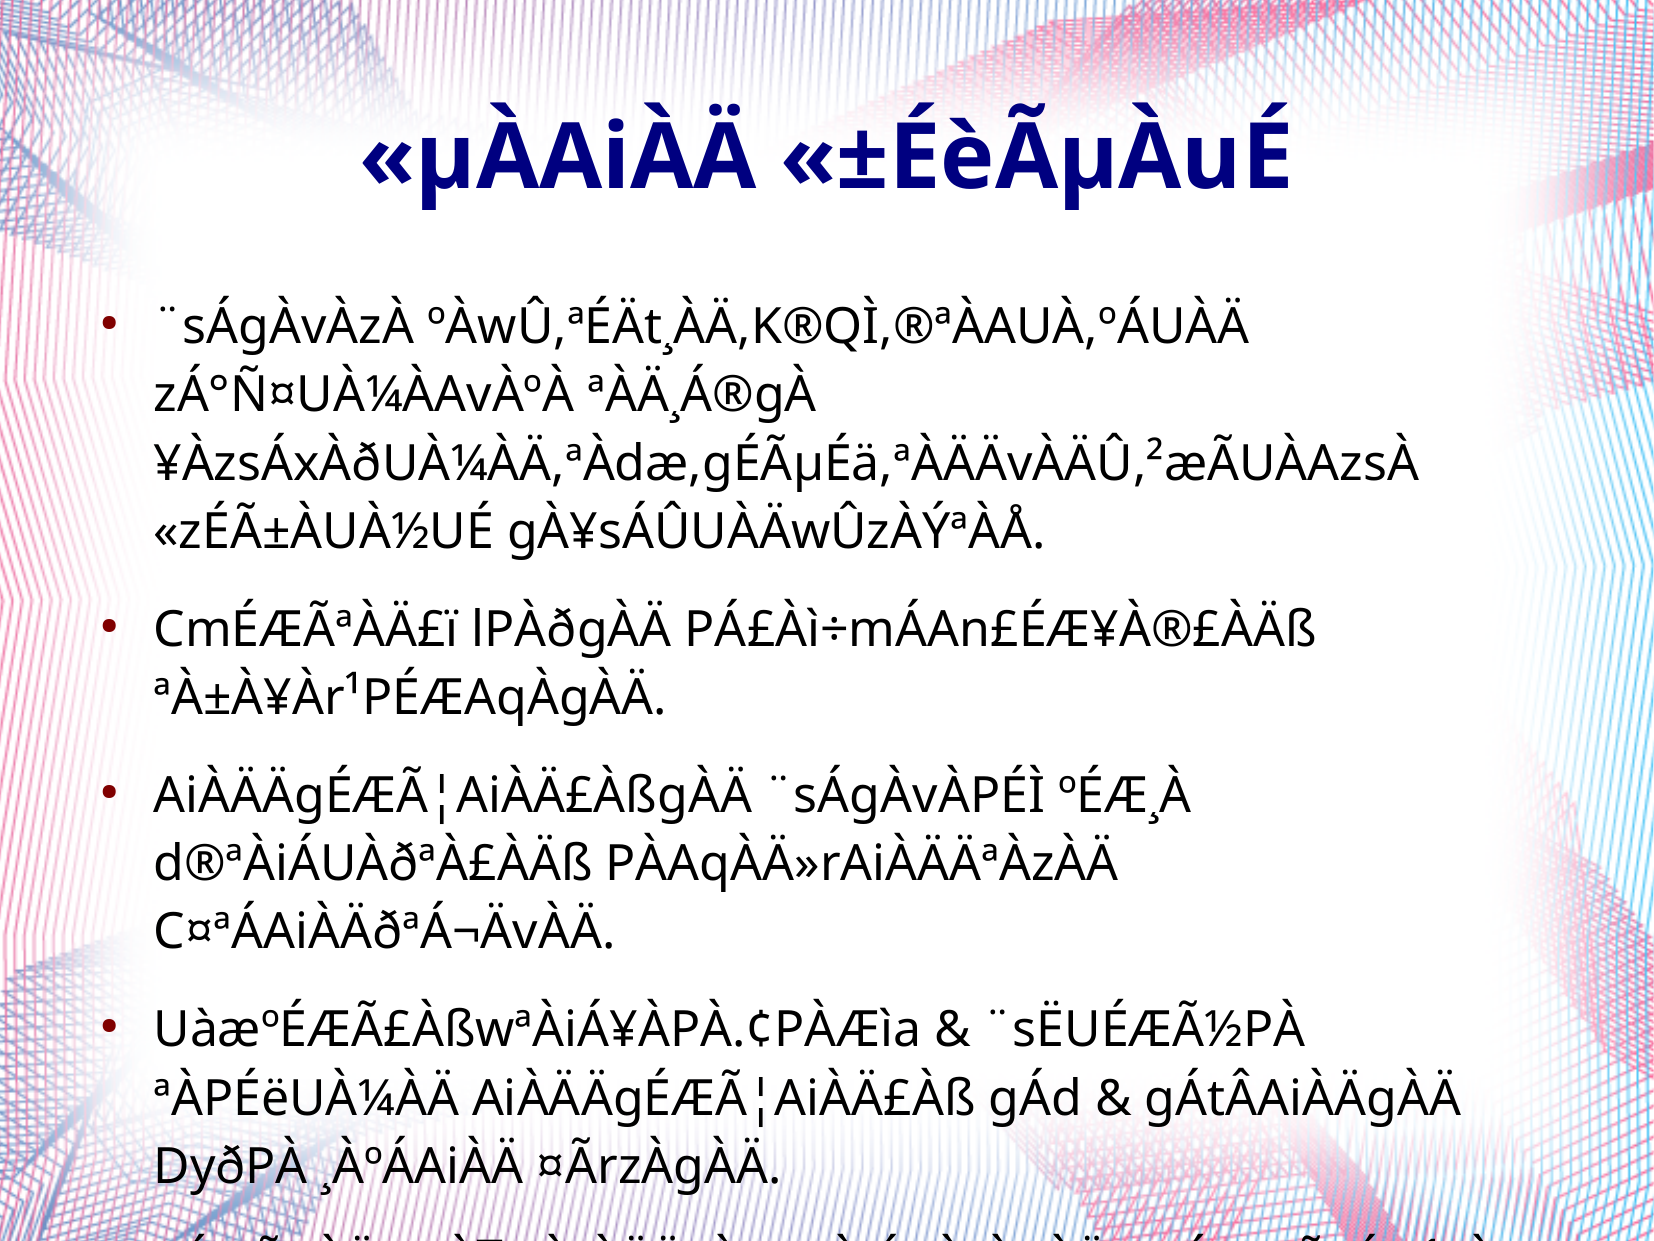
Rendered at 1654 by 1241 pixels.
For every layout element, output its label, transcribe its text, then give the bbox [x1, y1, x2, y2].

title «µÀAiÀÄ «±ÉèÃµÀuÉ [82, 56, 1571, 250]
list ¨sÁgÀvÀzÀ ºÀwÛ,ªÉÄt¸ÀÄ,K®QÌ,®ªÀAUÀ,ºÁUÀÄ zÁ°Ñ¤UÀ¼ÀAvÀºÀ ªÀÄ¸Á®gÀ ¥ÀzsÁxÀðUÀ¼ÀÄ,ªÀdæ,gÉÃµÉä,ªÀÄÄvÀÄÛ,²æÃUÀAzsÀ «zÉÃ±ÀUÀ½UÉ gÀ¥sÁÛUÀÄwÛzÀÝªÀÅ. CmÉÆÃªÀÄ£ï lPÀðgÀÄ PÁ£Àì÷mÁAn£ÉÆ¥À®£ÀÄß ªÀ±À¥Àr¹PÉÆAqÀgÀÄ. AiÀÄÄgÉÆÃ¦AiÀÄ£ÀßgÀÄ ¨sÁgÀvÀPÉÌ ºÉÆ¸À d®ªÀiÁUÀðªÀ£ÀÄß PÀAqÀÄ»rAiÀÄÄªÀzÀÄ C¤ªÁAiÀÄðªÁ¬ÄvÀÄ. UàæºÉÆÃ£ÀßwªÀiÁ¥ÀPÀ.¢PÀÆìa & ¨sËUÉÆÃ½PÀ ªÀPÉëUÀ¼ÀÄ AiÀÄÄgÉÆÃ¦AiÀÄ£Àß gÁd & gÁtÂAiÀÄgÀÄ DyðPÀ ¸ÀºÁAiÀÄ ¤ÃrzÀgÀÄ. ¥ÉÆÃZÀÄðUÀ¯ï ¸ÀªÀÄÄzÀæAiÀiÁ£ÀªÀ£ÀÄß ¥ÉææÃvÁì»¹zÀ ªÉÆzÀ® zÉÃ±À. ªÁ¸ÉÆÌÃqÀUÁªÀÄ£ÀÄ ¨sÁgÀvÀPÉÌ ºÉÆ¸À d® ªÀiÁUÀðªÀ£ÀÄß PÀAqÀÄ»rzÀ£ÀÄ. ¥sÁæ¤ì¸ÉÆÌÃ-D¯ïªÉÄÃqï ªÉÊ¸ïgÁAiÀiï DV £ÉãªÀÄPÀUÉÆAqÀ£ÀÄ. 1509 gÀ°è C¯Áá£ÉÆìÃ-r-C®ÄâPÀPÀð£ÀÄ ¥ÉÆÃZÀÄðVÃ¸ÀgÀ DqÀ½vÀPÉÌ ¨sÀzÀæ§Ä£Á¢ ºÁQzÀ£ÀÄ. [82, 290, 1571, 1241]
picture [0, 0, 1654, 1241]
